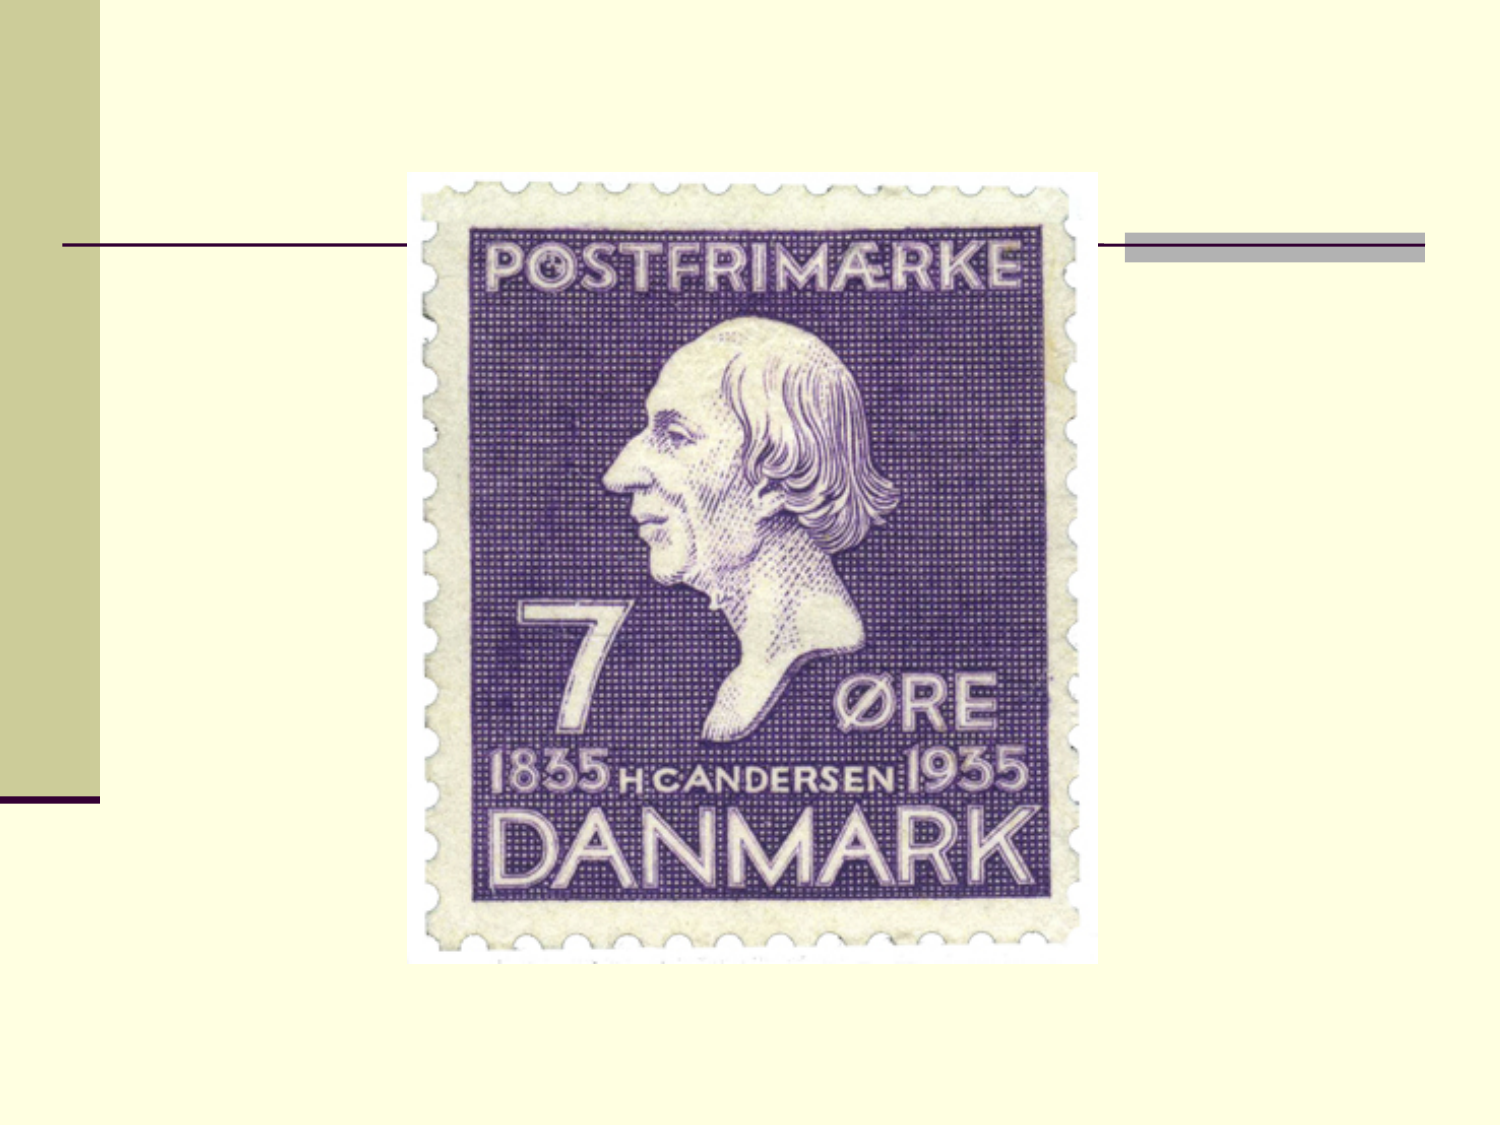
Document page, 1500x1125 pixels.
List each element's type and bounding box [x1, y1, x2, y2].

picture [407, 172, 1098, 965]
